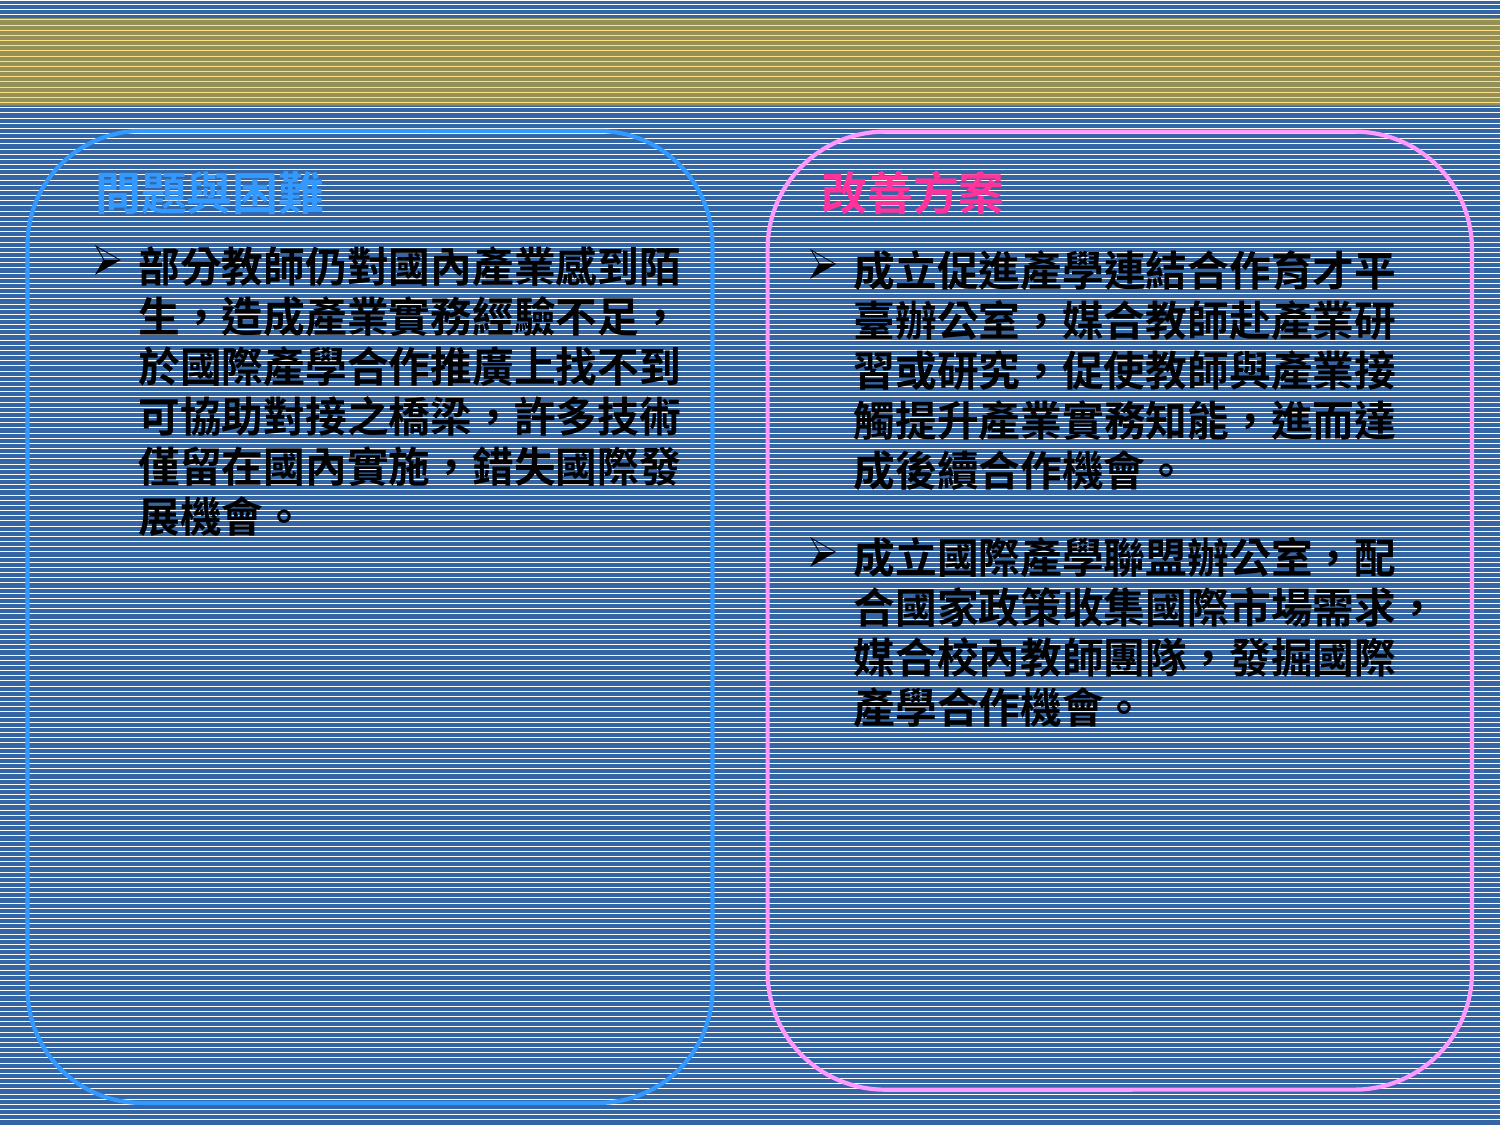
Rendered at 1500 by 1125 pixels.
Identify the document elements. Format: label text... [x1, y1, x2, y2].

text_box 改善方案 [806, 156, 1020, 227]
text_box [0, 18, 1500, 106]
text_box 問題與困難 [80, 156, 340, 227]
text_box 成立促進產學連結合作育才平臺辦公室，媒合教師赴產業研習或研究，促使教師與產業接觸提升產業實務知能，進而達成後續合作機會。 成立國際產學聯盟辦公室，配合國家政策收集國際市場需求，媒合校內教師團隊，發掘國際產學合作機會。 [791, 237, 1417, 740]
text_box 部分教師仍對國內產業感到陌生，造成產業實務經驗不足，於國際產學合作推廣上找不到可協助對接之橋梁，許多技術僅留在國內實施，錯失國際發展機會。 [76, 233, 702, 549]
